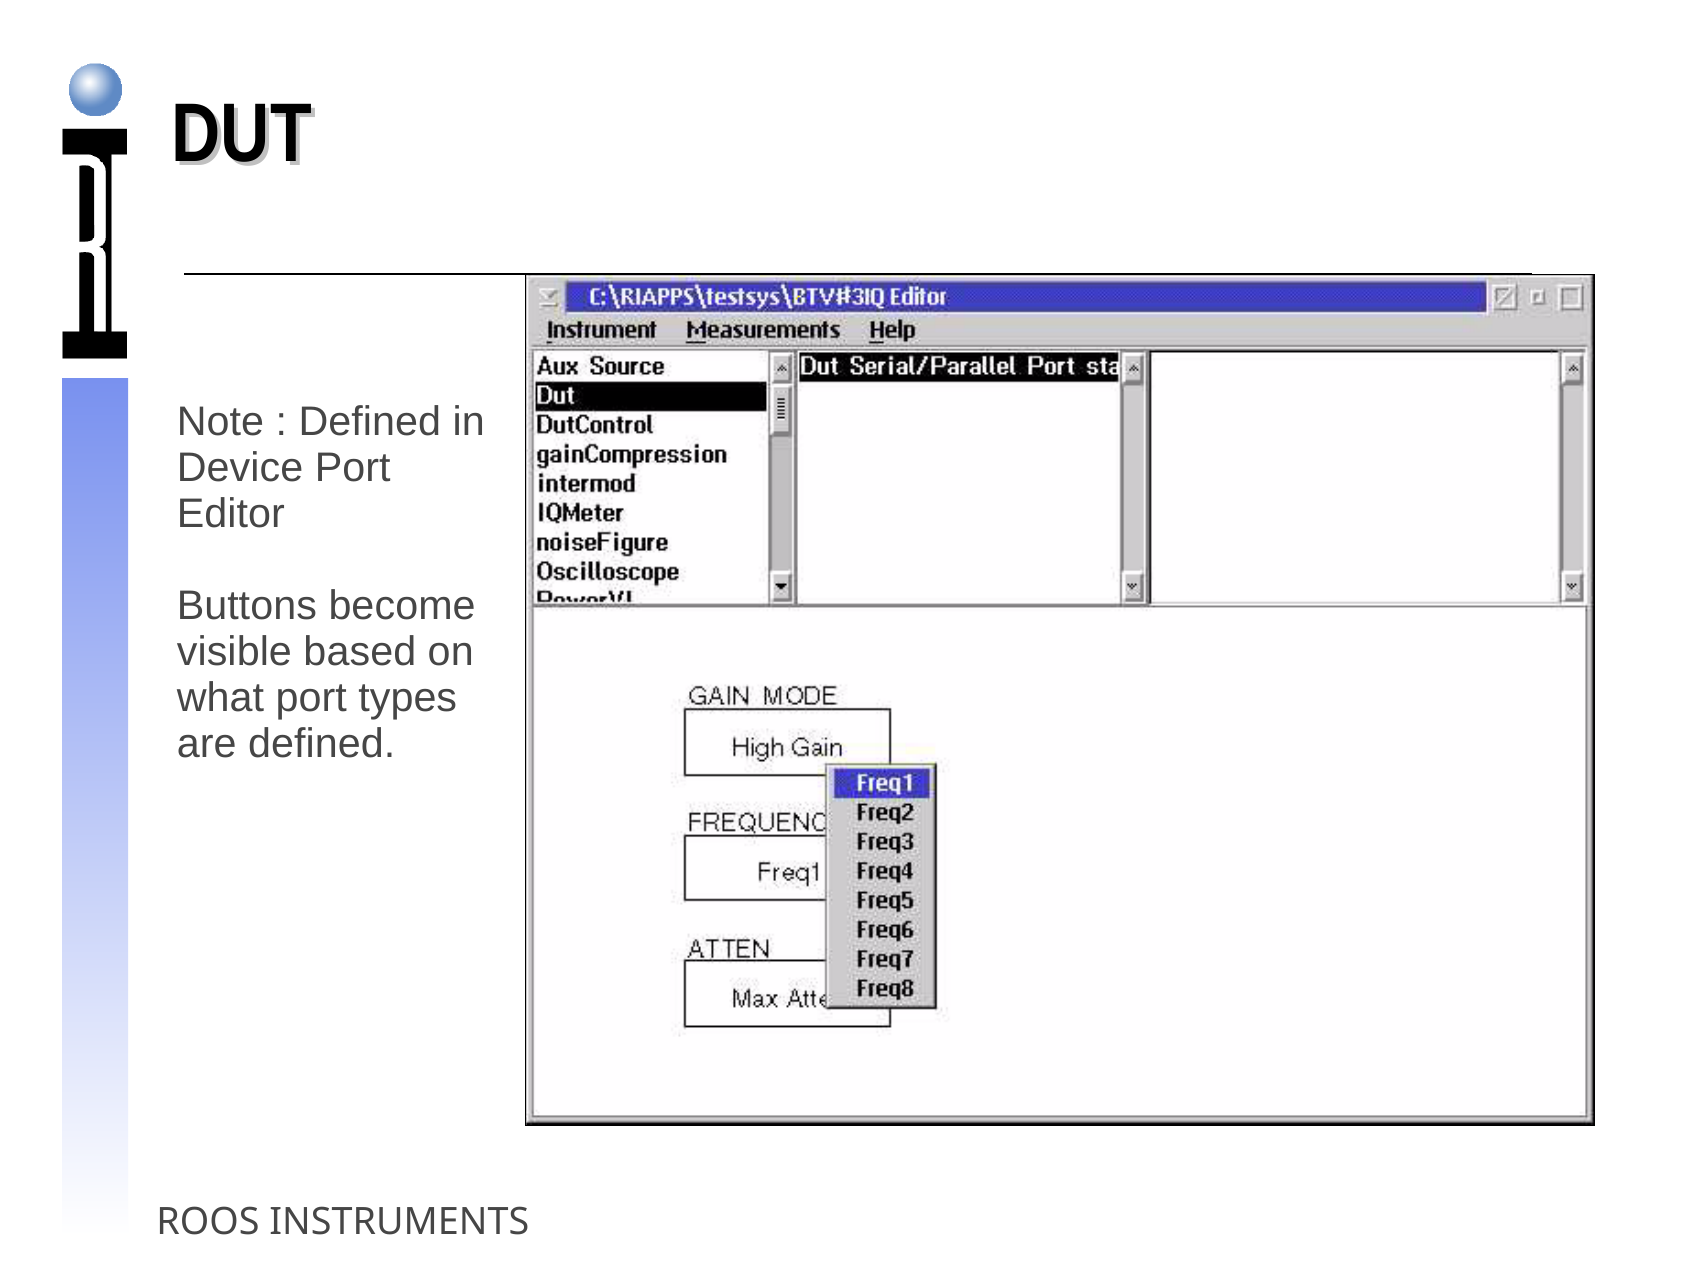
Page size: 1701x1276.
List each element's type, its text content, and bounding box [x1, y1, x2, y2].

text_box Note : Defined in Device Port Editor Buttons become visible based on what port types are defined. [176, 397, 487, 767]
text_box DUT [171, 92, 1539, 285]
picture [525, 274, 1595, 1126]
